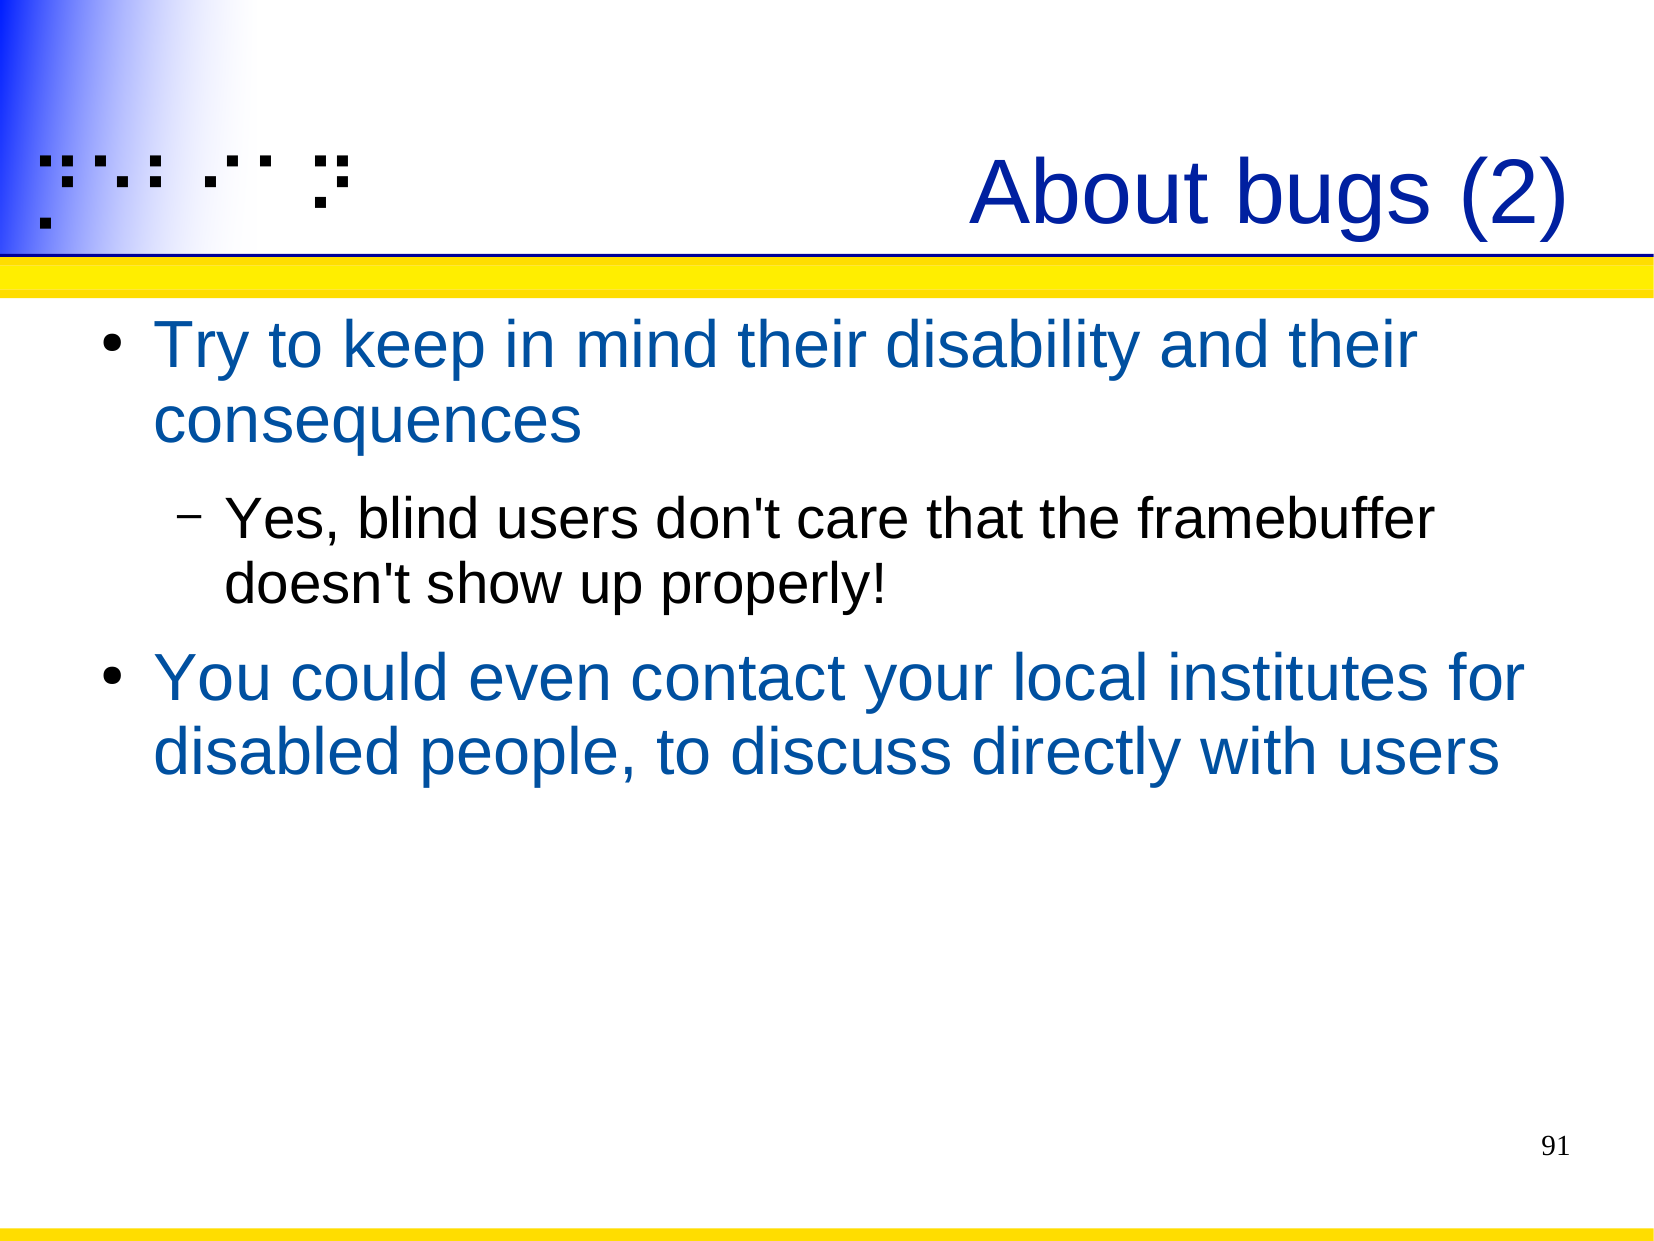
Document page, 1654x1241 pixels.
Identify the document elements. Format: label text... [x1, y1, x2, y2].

list Try to keep in mind their disability and their consequences Yes, blind users don't care that the framebuffer doesn't show up properly! You could even contact your local institutes for disabled people, to discuss directly with users [82, 307, 1571, 1111]
title About bugs (2) [372, 134, 1571, 250]
